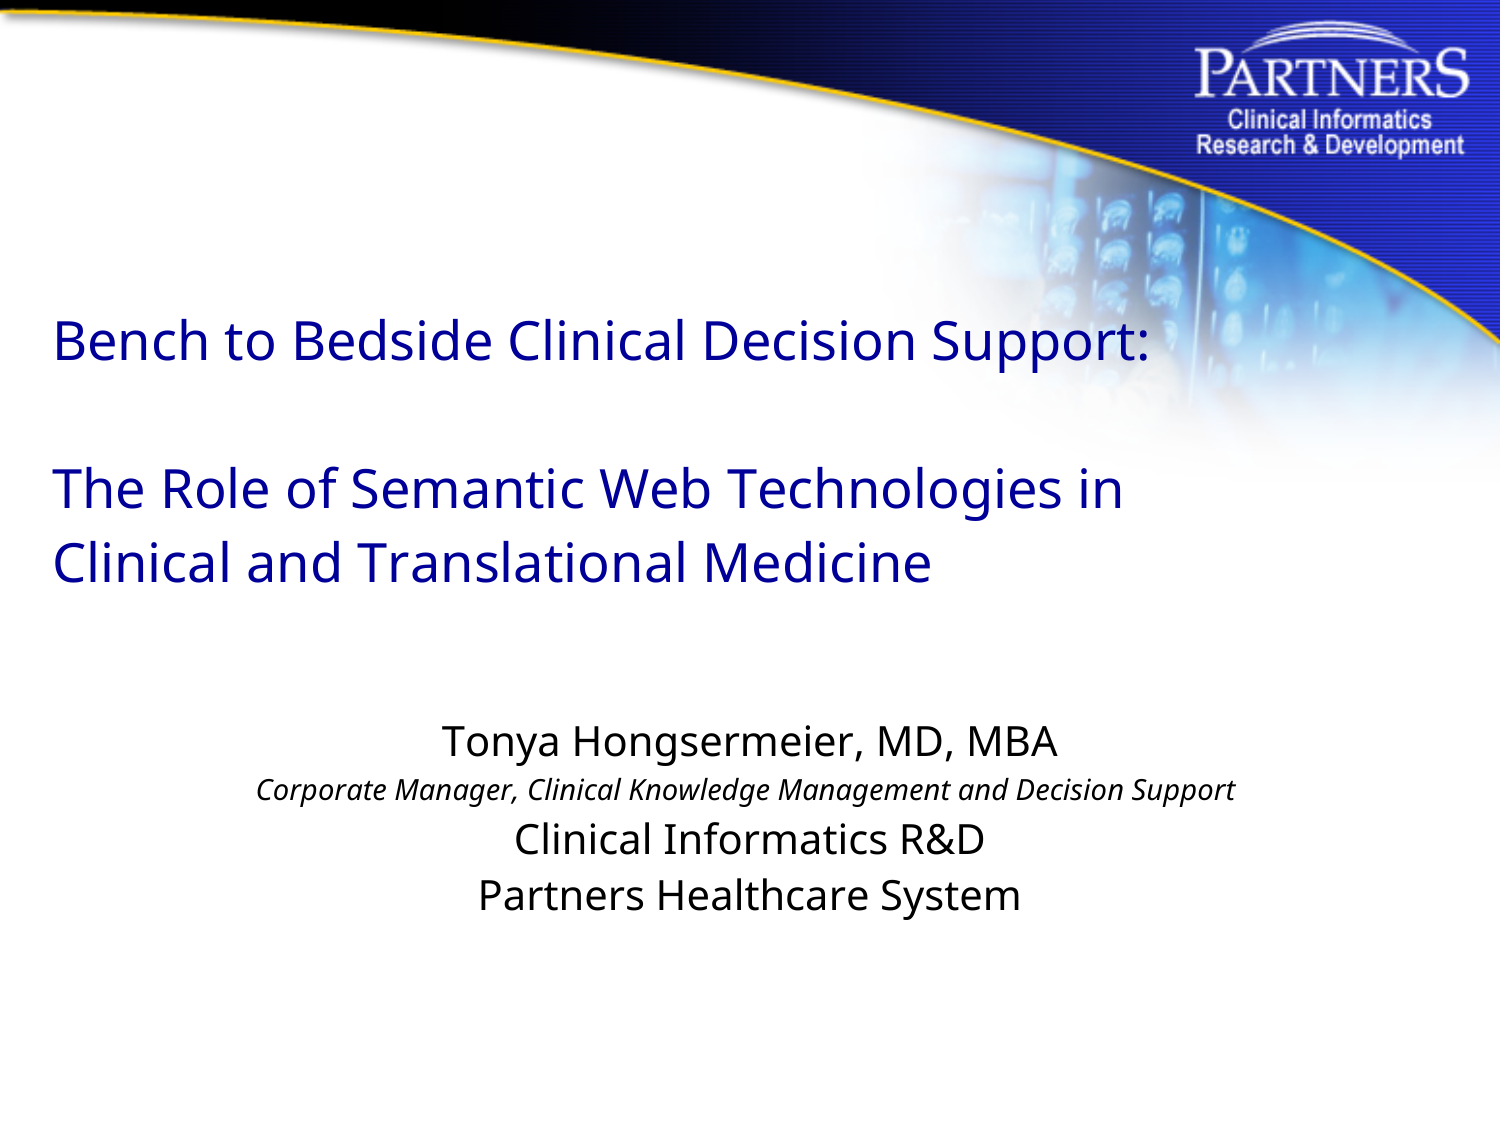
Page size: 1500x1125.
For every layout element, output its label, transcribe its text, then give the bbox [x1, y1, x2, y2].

subtitle Tonya Hongsermeier, MD, MBA Corporate Manager, Clinical Knowledge Management and Decision Support Clinical Informatics R&D Partners Healthcare System [225, 712, 1276, 1008]
title Bench to Bedside Clinical Decision Support: The Role of Semantic Web Technologies in Clinical and Translational Medicine [37, 275, 1263, 626]
